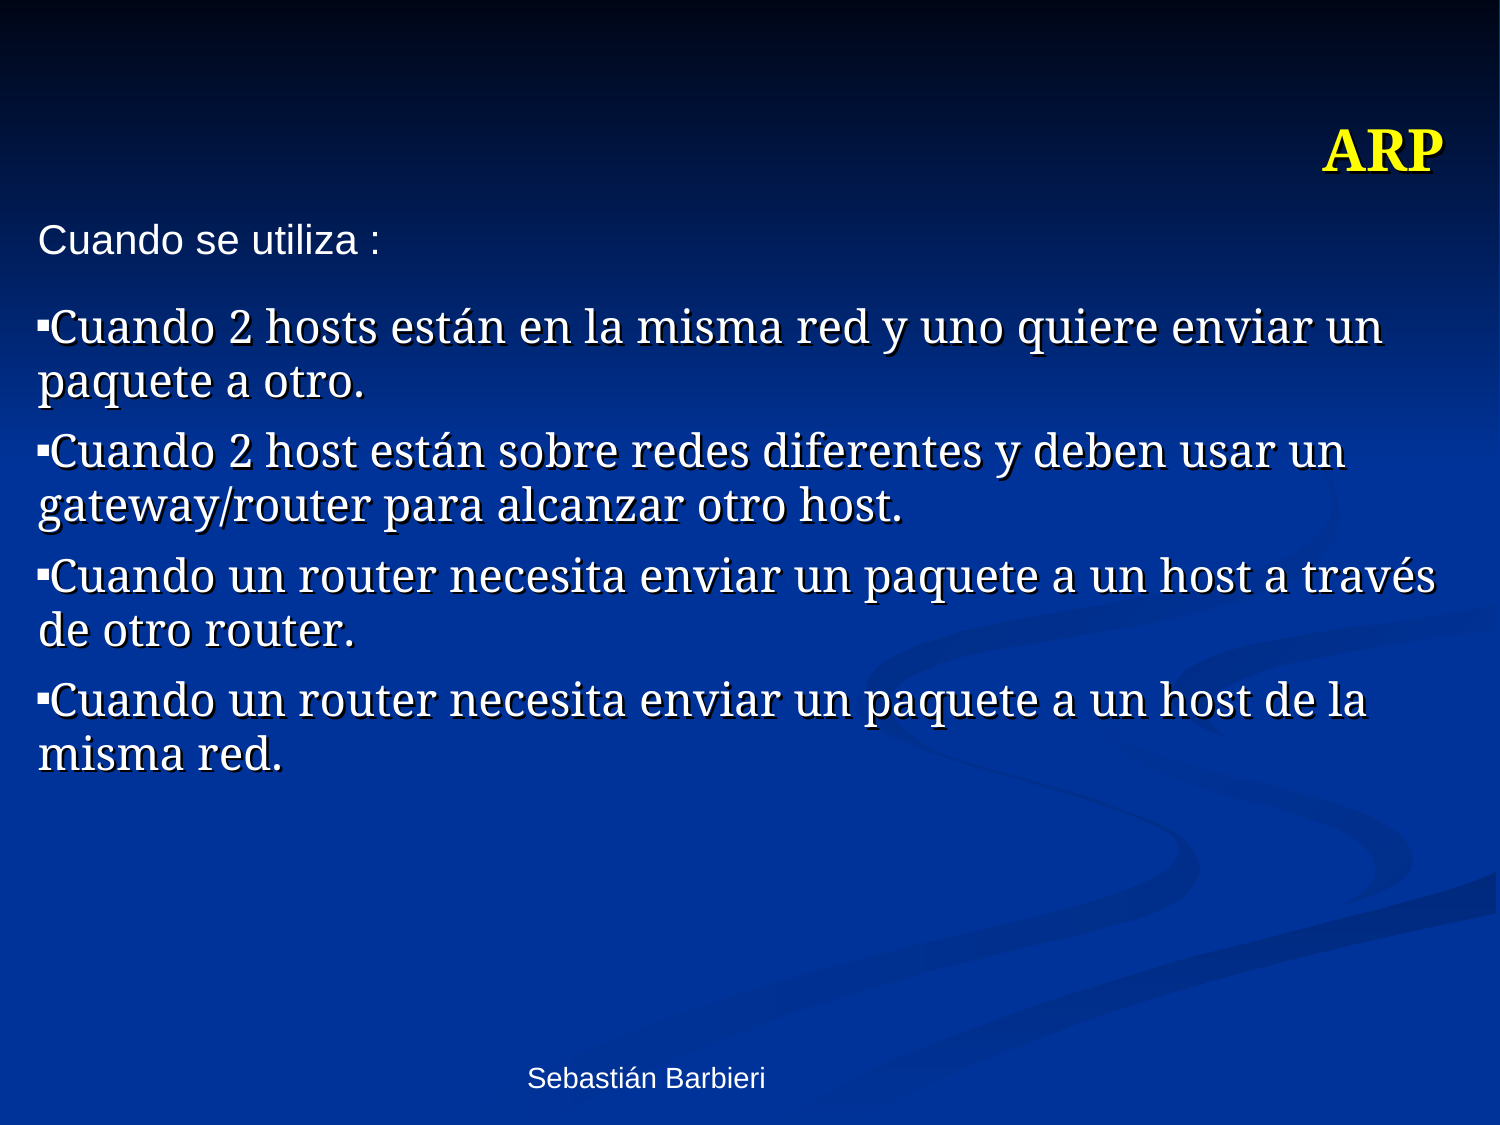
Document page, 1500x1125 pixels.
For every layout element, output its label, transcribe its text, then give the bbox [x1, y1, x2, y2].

text_box Cuando se utiliza : Cuando 2 hosts están en la misma red y uno quiere enviar un paquete a otro. Cuando 2 host están sobre redes diferentes y deben usar un gateway/router para alcanzar otro host. Cuando un router necesita enviar un paquete a un host a través de otro router. Cuando un router necesita enviar un paquete a un host de la misma red. [23, 205, 1500, 1125]
title ARP [118, 29, 1477, 205]
